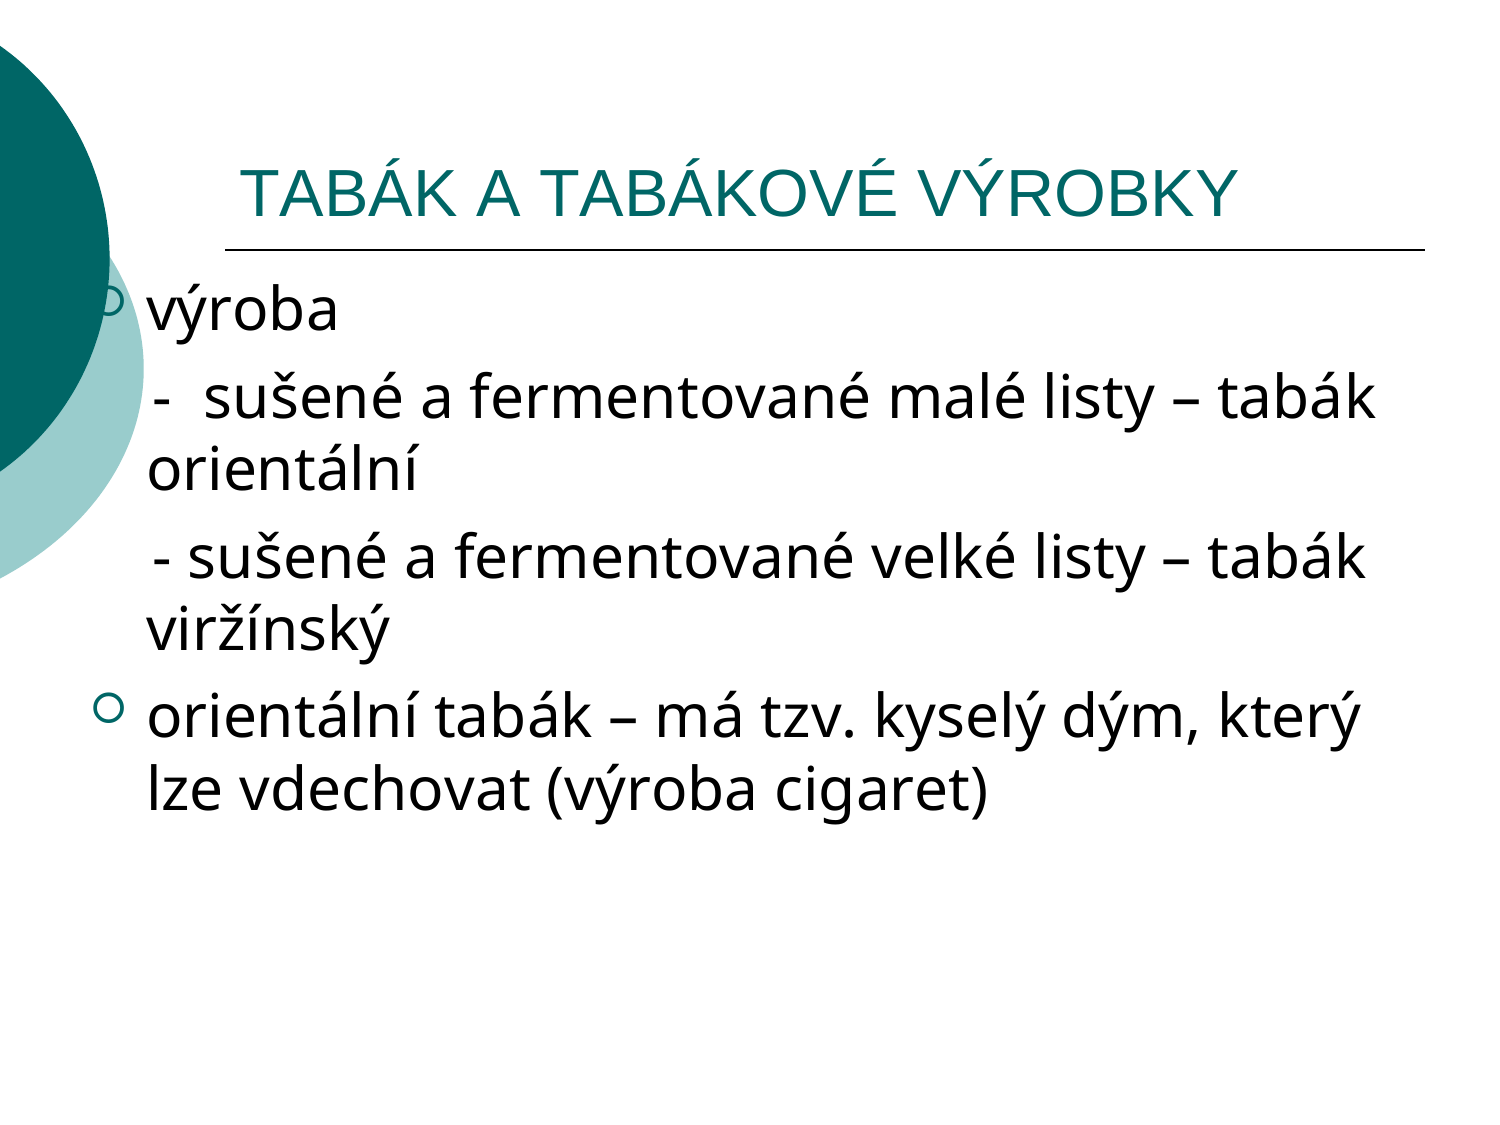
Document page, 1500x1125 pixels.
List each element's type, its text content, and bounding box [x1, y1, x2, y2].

title TABÁK A TABÁKOVÉ VÝROBKY [224, 49, 1425, 237]
list výroba - sušené a fermentované malé listy – tabák orientální - sušené a fermentované velké listy – tabák viržínský orientální tabák – má tzv. kyselý dým, který lze vdechovat (výroba cigaret) [75, 262, 1426, 1125]
